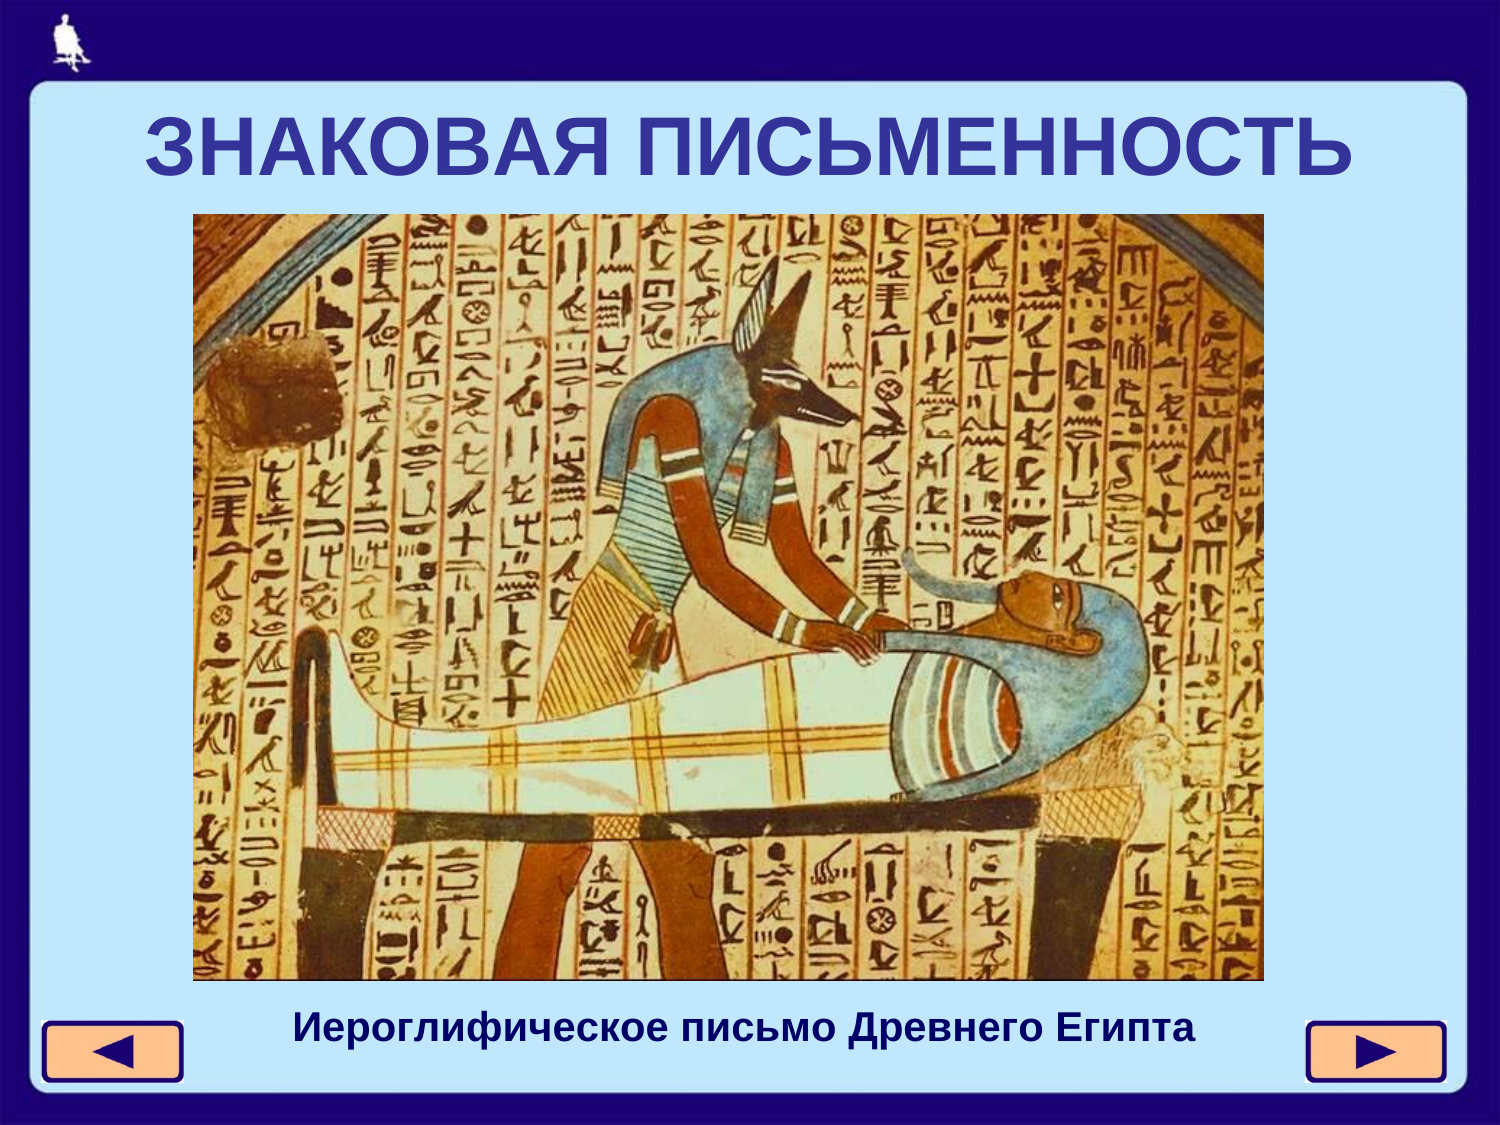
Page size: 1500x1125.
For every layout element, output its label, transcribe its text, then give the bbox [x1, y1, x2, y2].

picture [0, 0, 1500, 1125]
title ЗНАКОВАЯ ПИСЬМЕННОСТЬ [37, 72, 1463, 213]
chart [193, 214, 1264, 981]
text_box Иероглифическое письмо Древнего Египта [200, 992, 1288, 1058]
